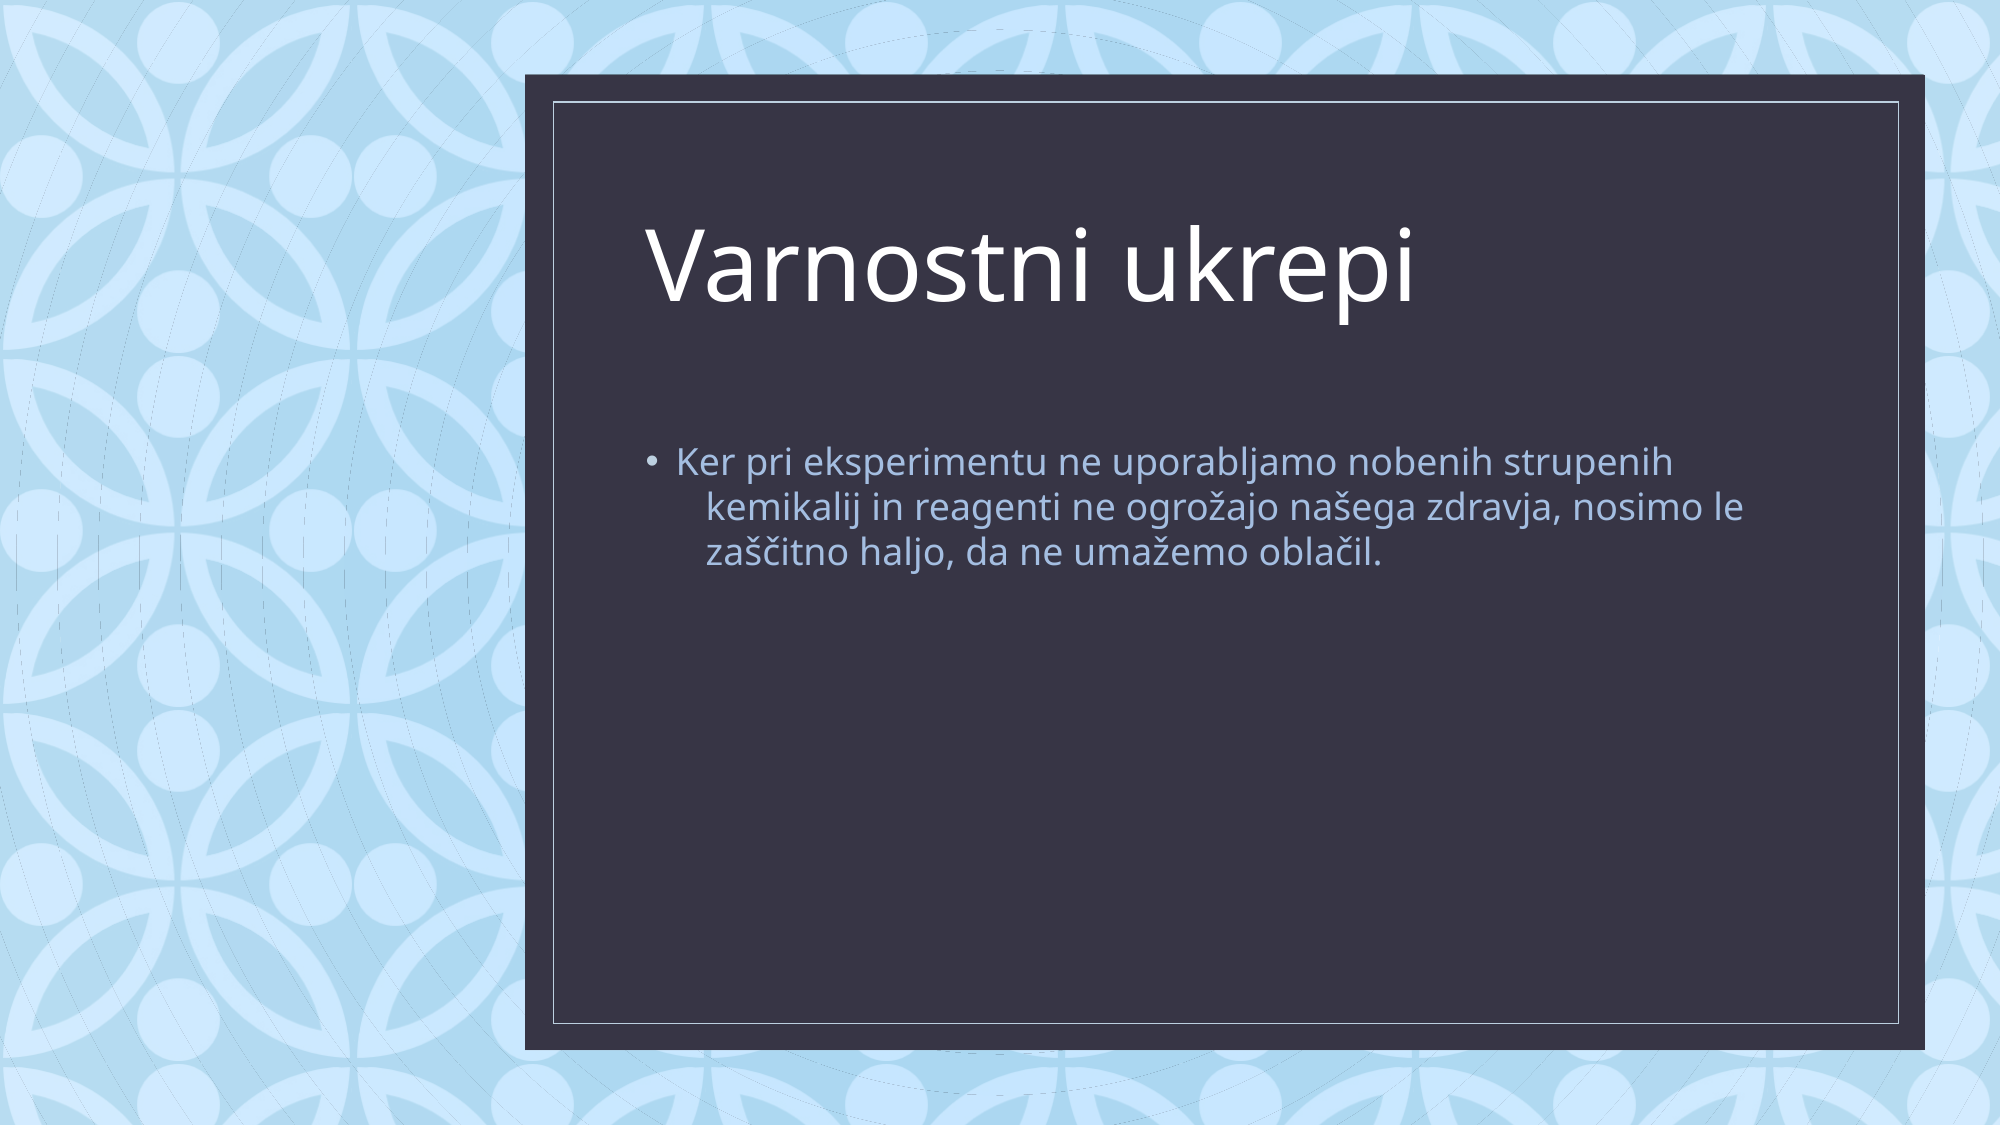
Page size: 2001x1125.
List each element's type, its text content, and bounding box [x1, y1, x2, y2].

text_box [0, 0, 2000, 1125]
title Varnostni ukrepi [630, 144, 1848, 394]
list Ker pri eksperimentu ne uporabljamo nobenih strupenih kemikalij in reagenti ne ogrožajo našega zdravja, nosimo le zaščitno haljo, da ne umažemo oblačil. [630, 430, 1820, 945]
